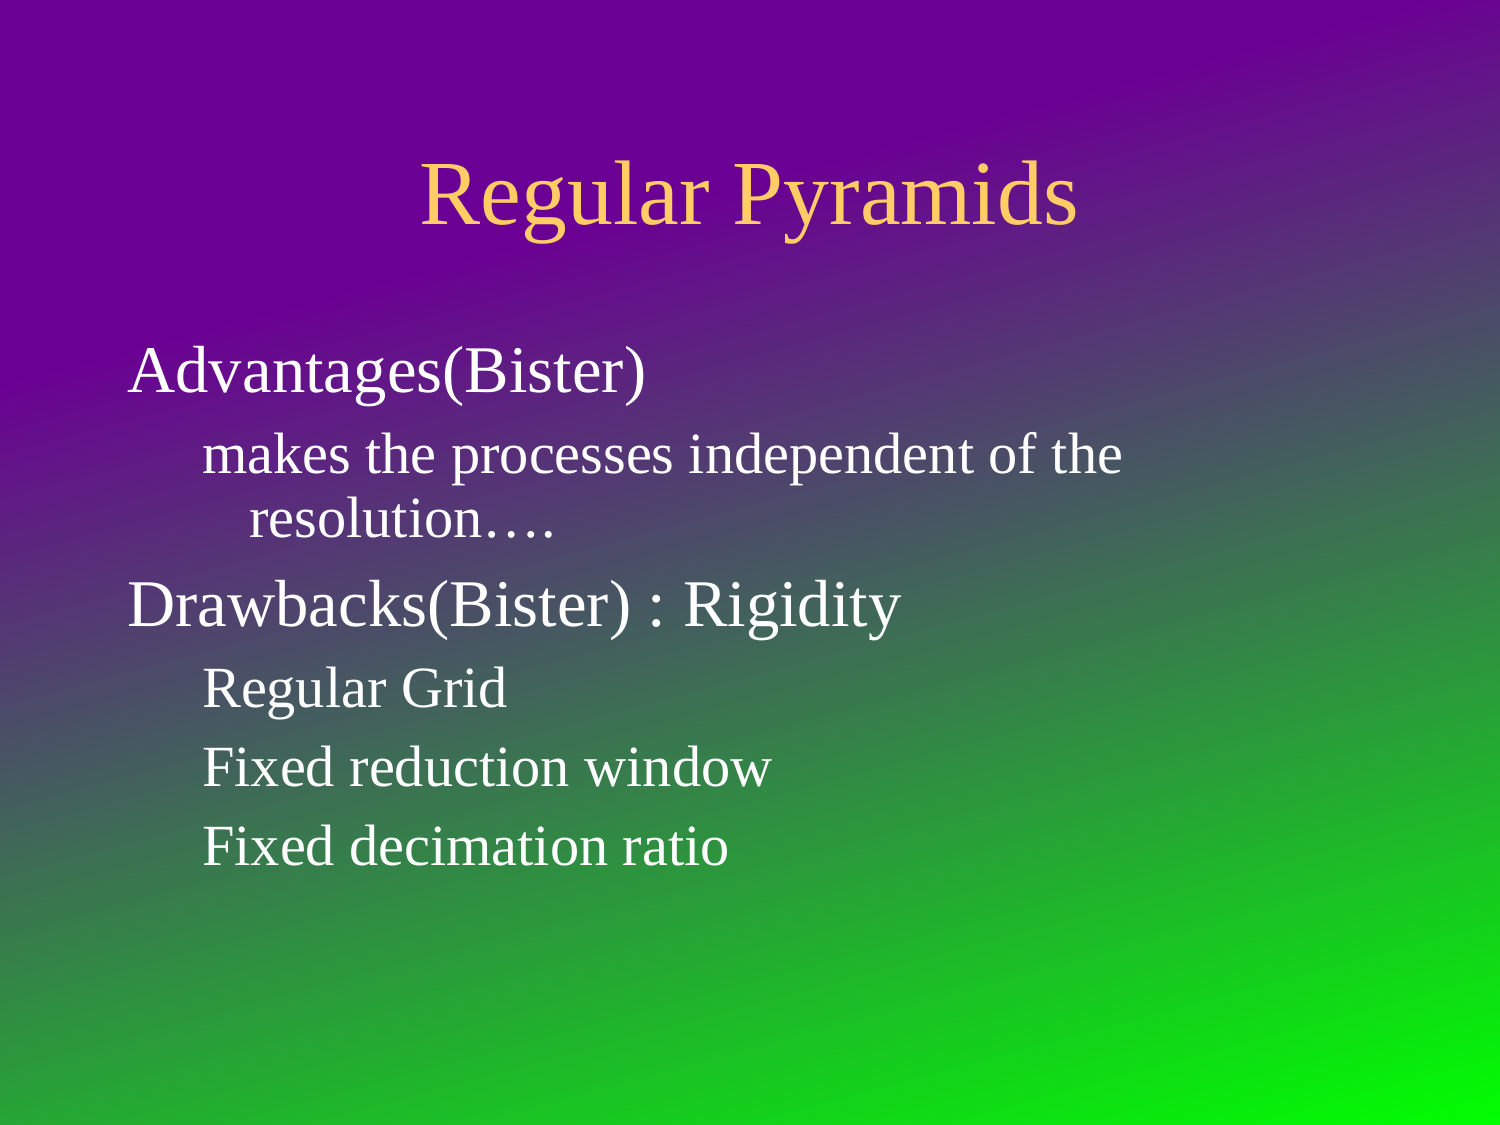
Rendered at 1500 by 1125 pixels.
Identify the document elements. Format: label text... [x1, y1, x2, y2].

title Regular Pyramids [112, 99, 1388, 288]
list Advantages(Bister) makes the processes independent of the resolution…. Drawbacks(Bister) : Rigidity Regular Grid Fixed reduction window Fixed decimation ratio [112, 324, 1388, 1001]
